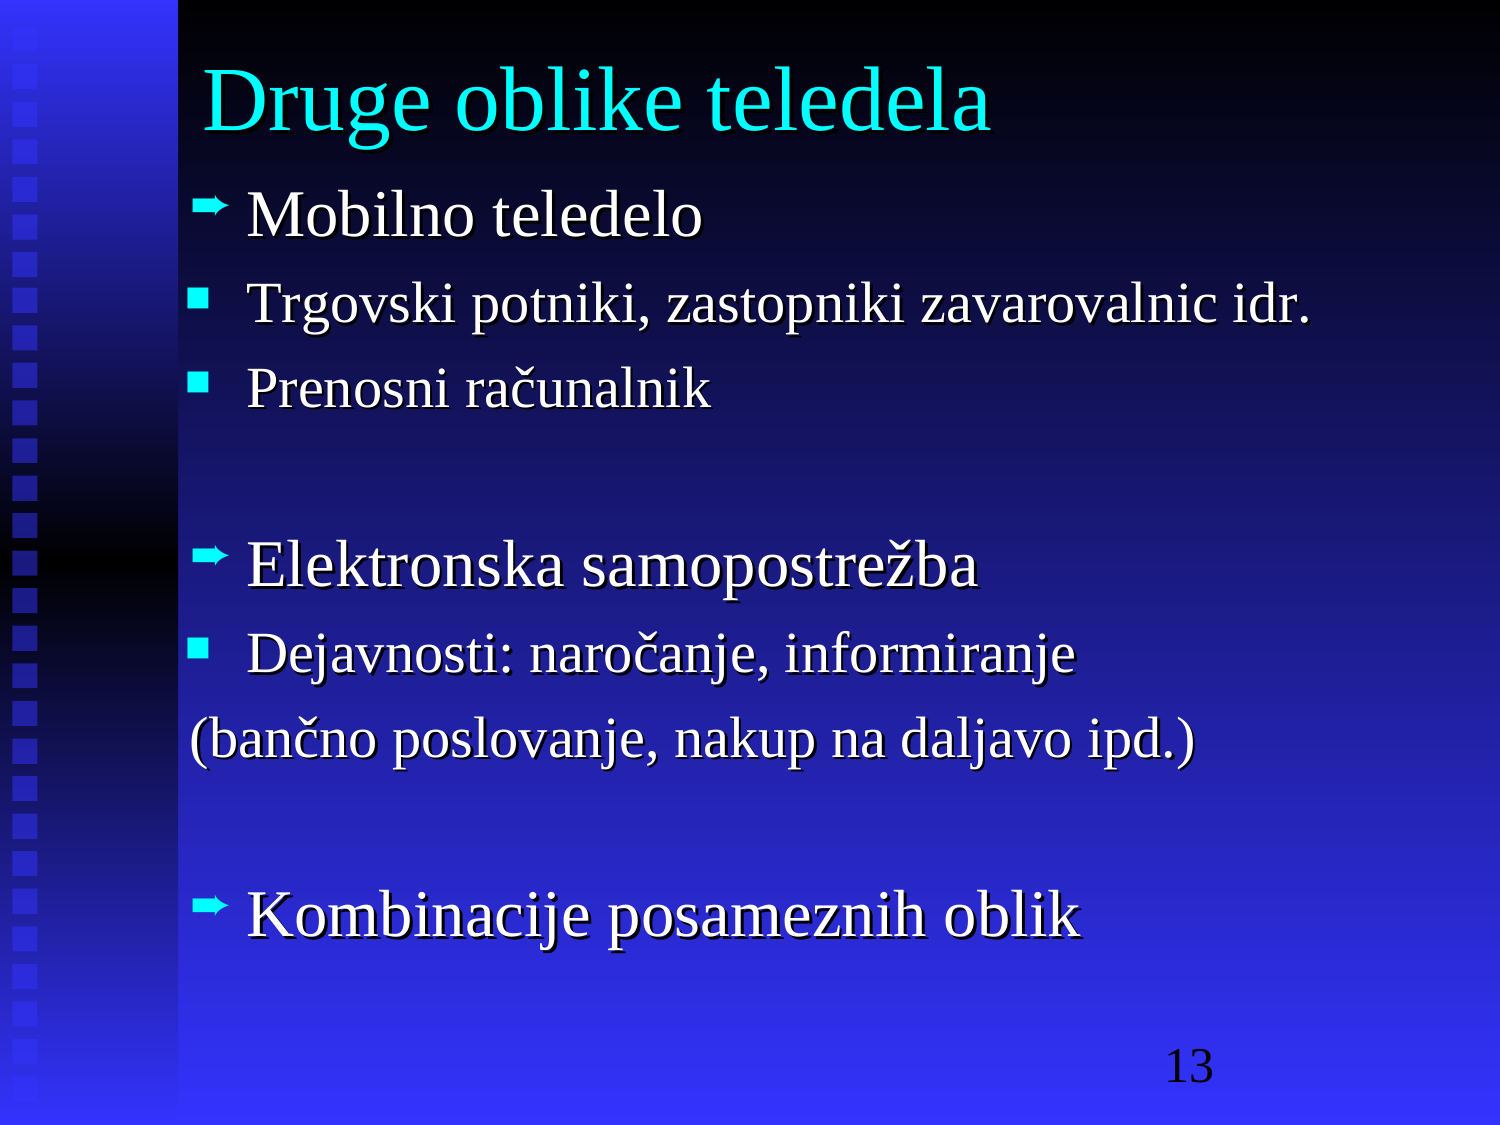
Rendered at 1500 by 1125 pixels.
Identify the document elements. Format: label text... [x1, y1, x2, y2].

list Mobilno teledelo Trgovski potniki, zastopniki zavarovalnic idr. Prenosni računalnik Elektronska samopostrežba Dejavnosti: naročanje, informiranje (bančno poslovanje, nakup na daljavo ipd.) Kombinacije posameznih oblik [174, 162, 1450, 958]
title Druge oblike teledela [187, 0, 1463, 188]
